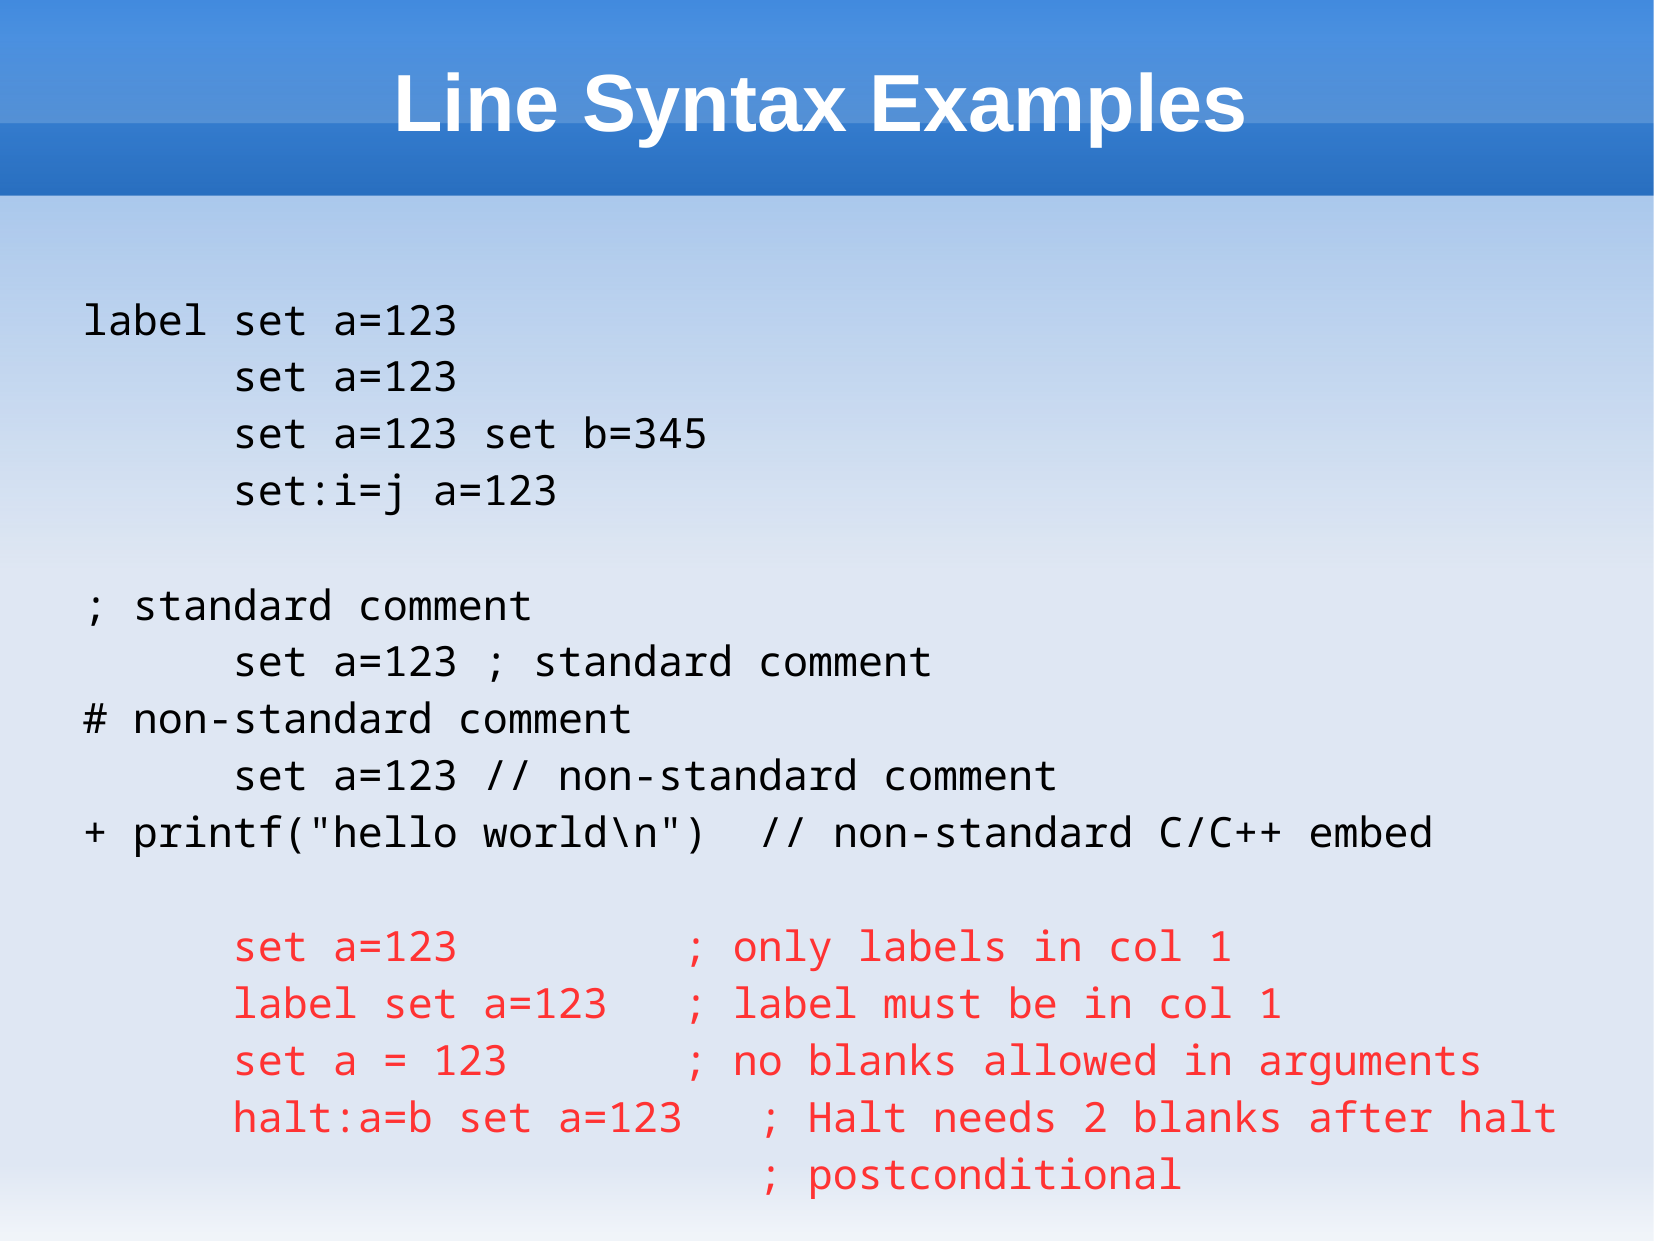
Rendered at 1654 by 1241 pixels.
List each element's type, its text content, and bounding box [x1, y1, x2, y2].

title Line Syntax Examples [76, 0, 1565, 208]
picture [0, 0, 1654, 1241]
list label set a=123 set a=123 set a=123 set b=345 set:i=j a=123 ; standard comment set a=123 ; standard comment # non-standard comment set a=123 // non-standard comment + printf("hello world\n") // non-standard C/C++ embed set a=123 ; only labels in col 1 label set a=123 ; label must be in col 1 set a = 123 ; no blanks allowed in arguments halt:a=b set a=123 ; Halt needs 2 blanks after halt ; postconditional [82, 290, 1571, 1116]
